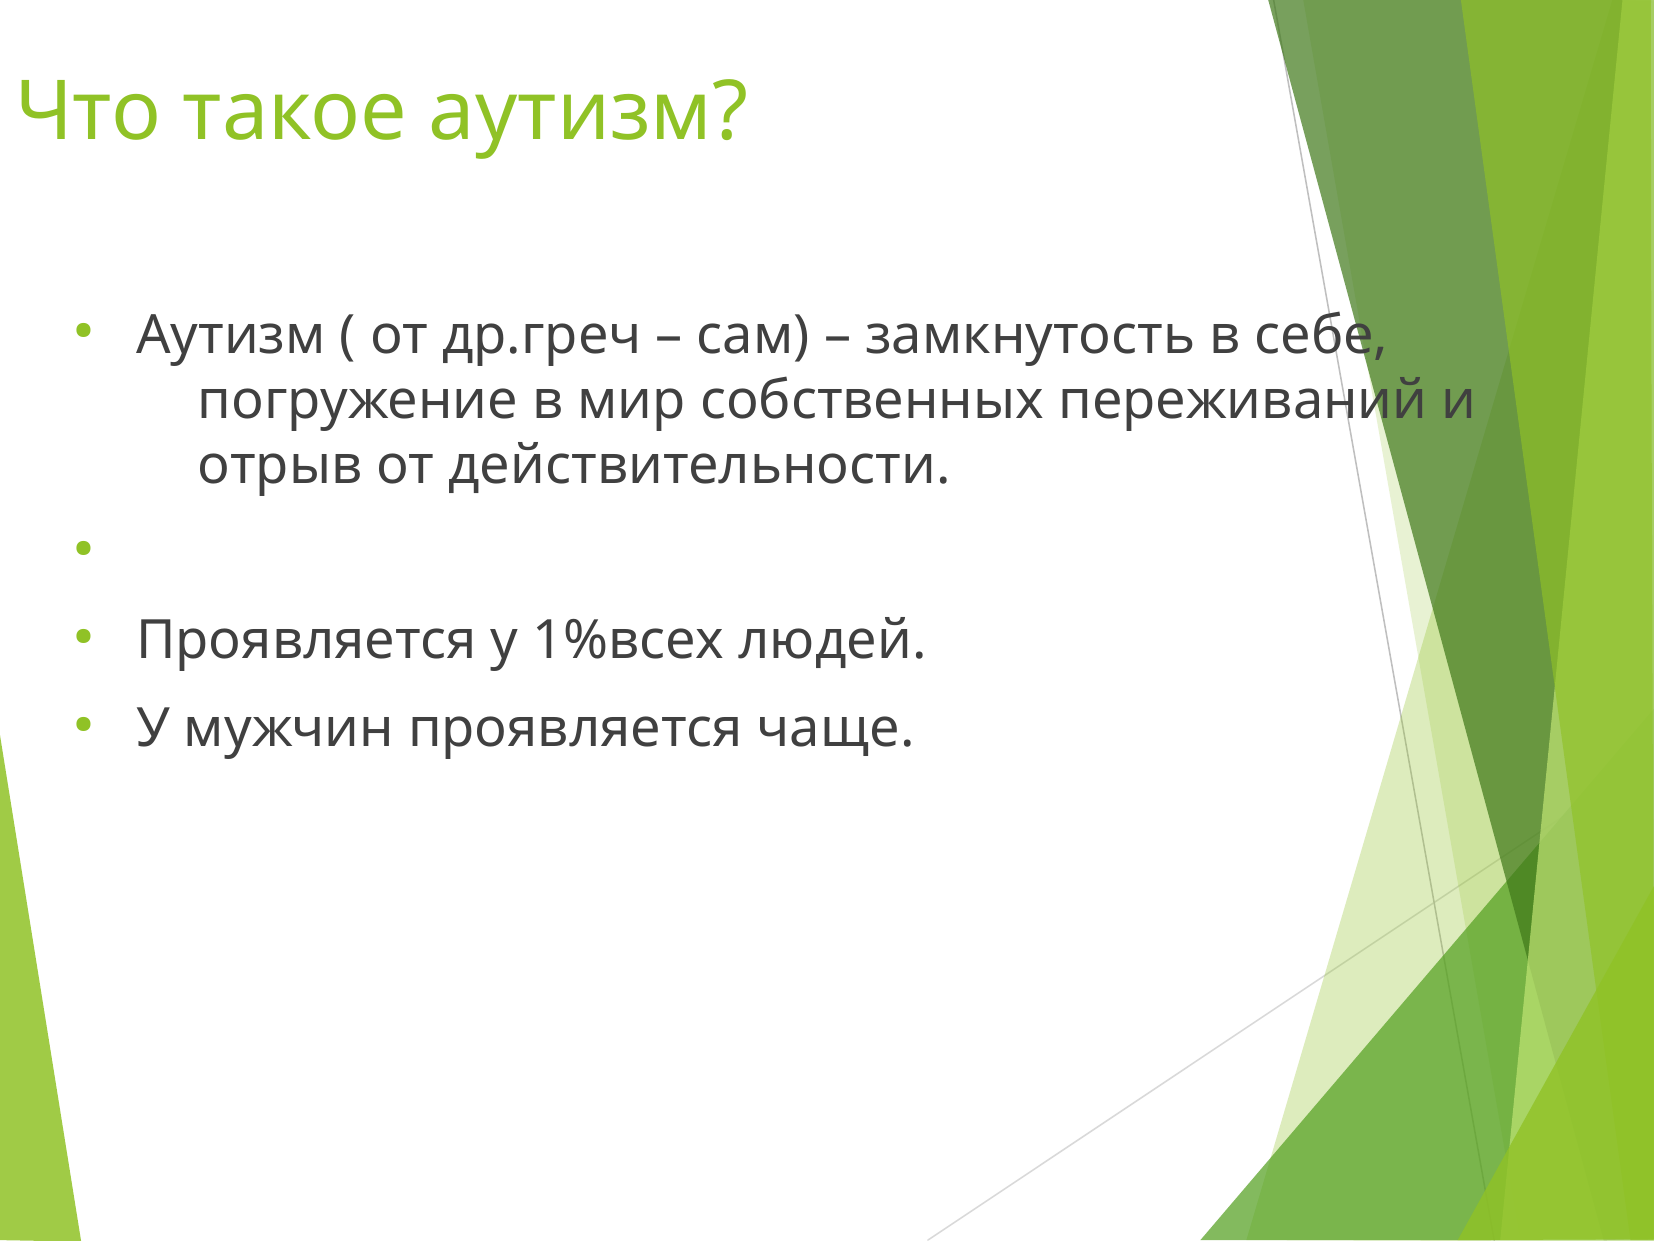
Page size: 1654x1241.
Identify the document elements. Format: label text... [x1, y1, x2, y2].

list Аутизм ( от др.греч – сам) – замкнутость в себе, погружение в мир собственных переживаний и отрыв от действительности. Проявляется у 1%всех людей. У мужчин проявляется чаще. [58, 291, 1548, 1111]
title Что такое аутизм? [0, 49, 1489, 257]
